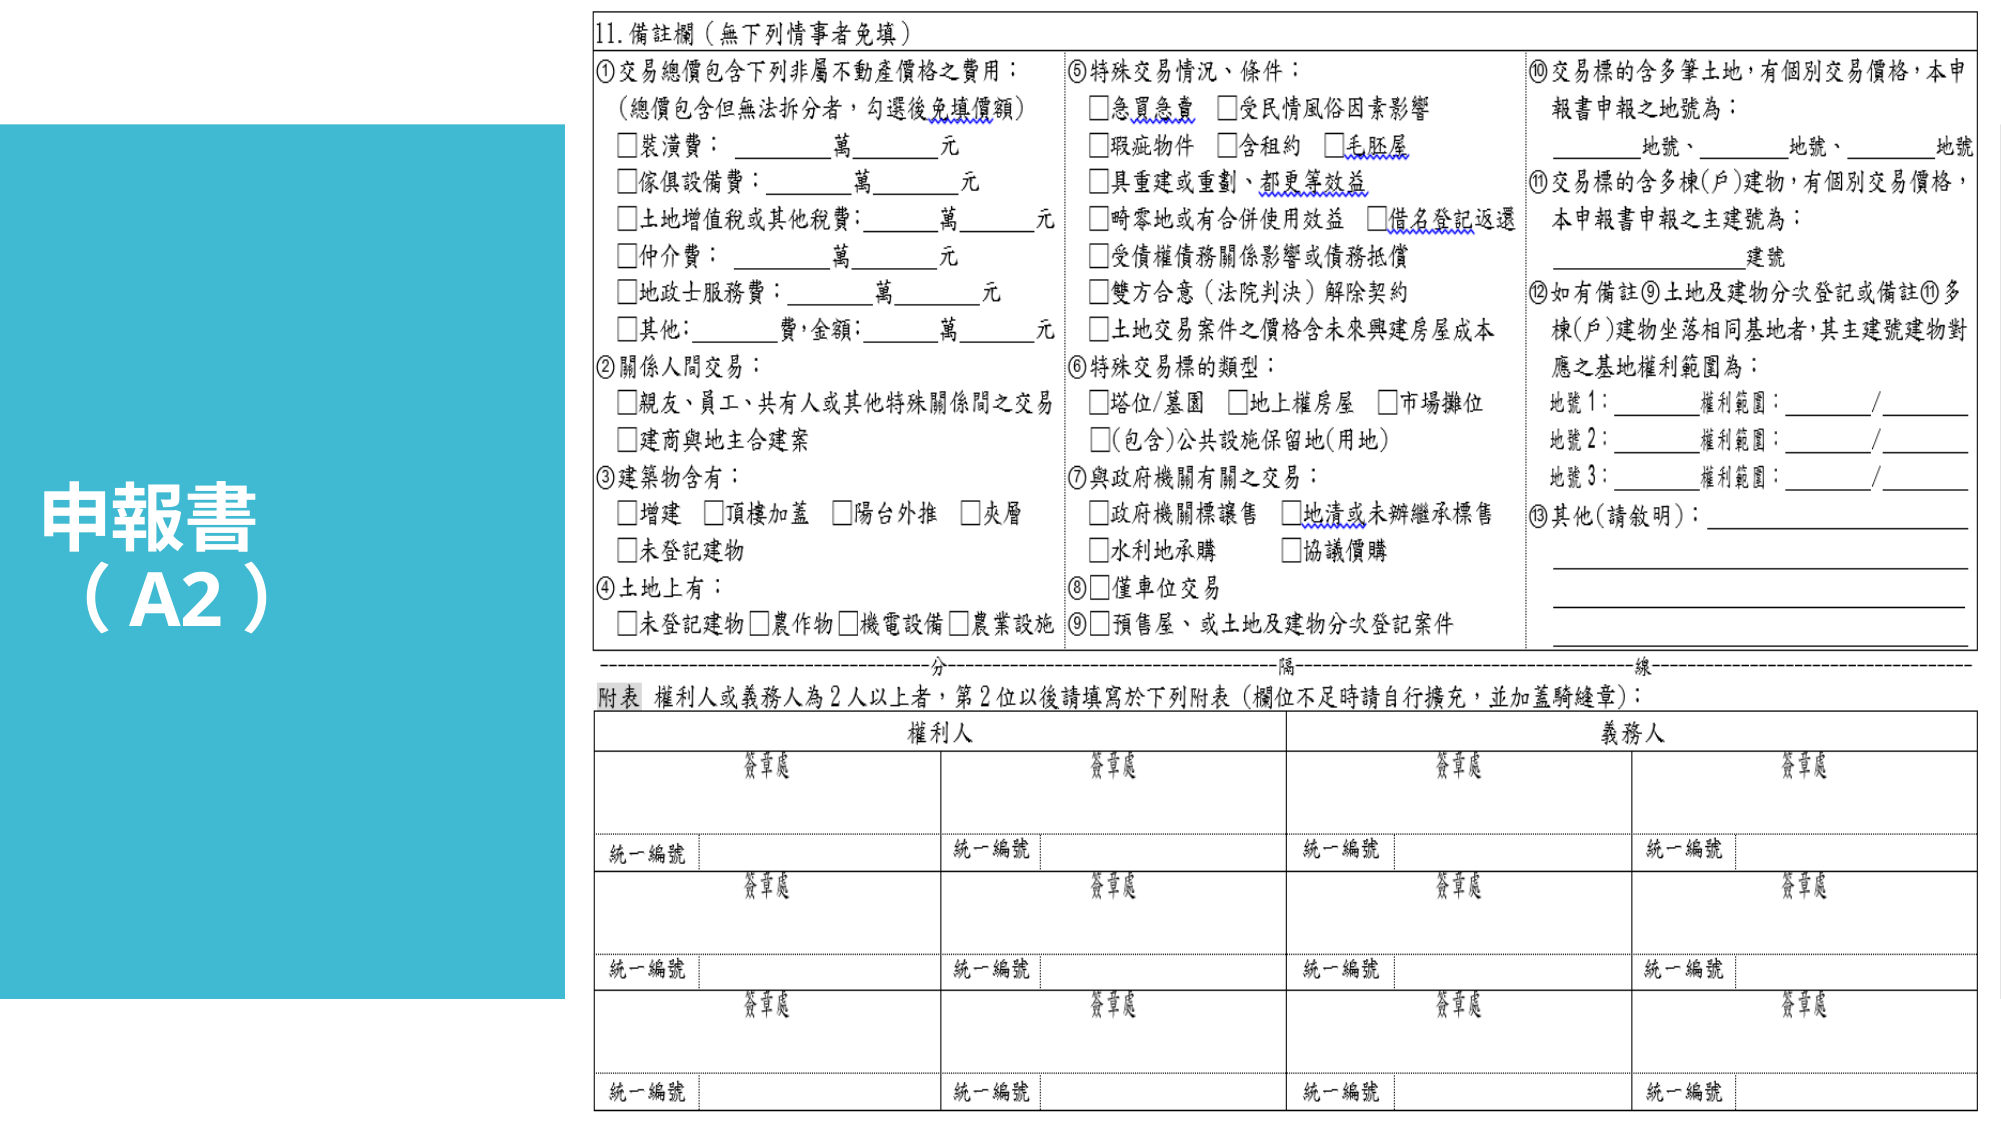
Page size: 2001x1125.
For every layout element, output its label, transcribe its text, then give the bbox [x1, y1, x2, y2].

picture [569, 0, 2000, 1125]
title 申報書（A2） [22, 184, 525, 940]
